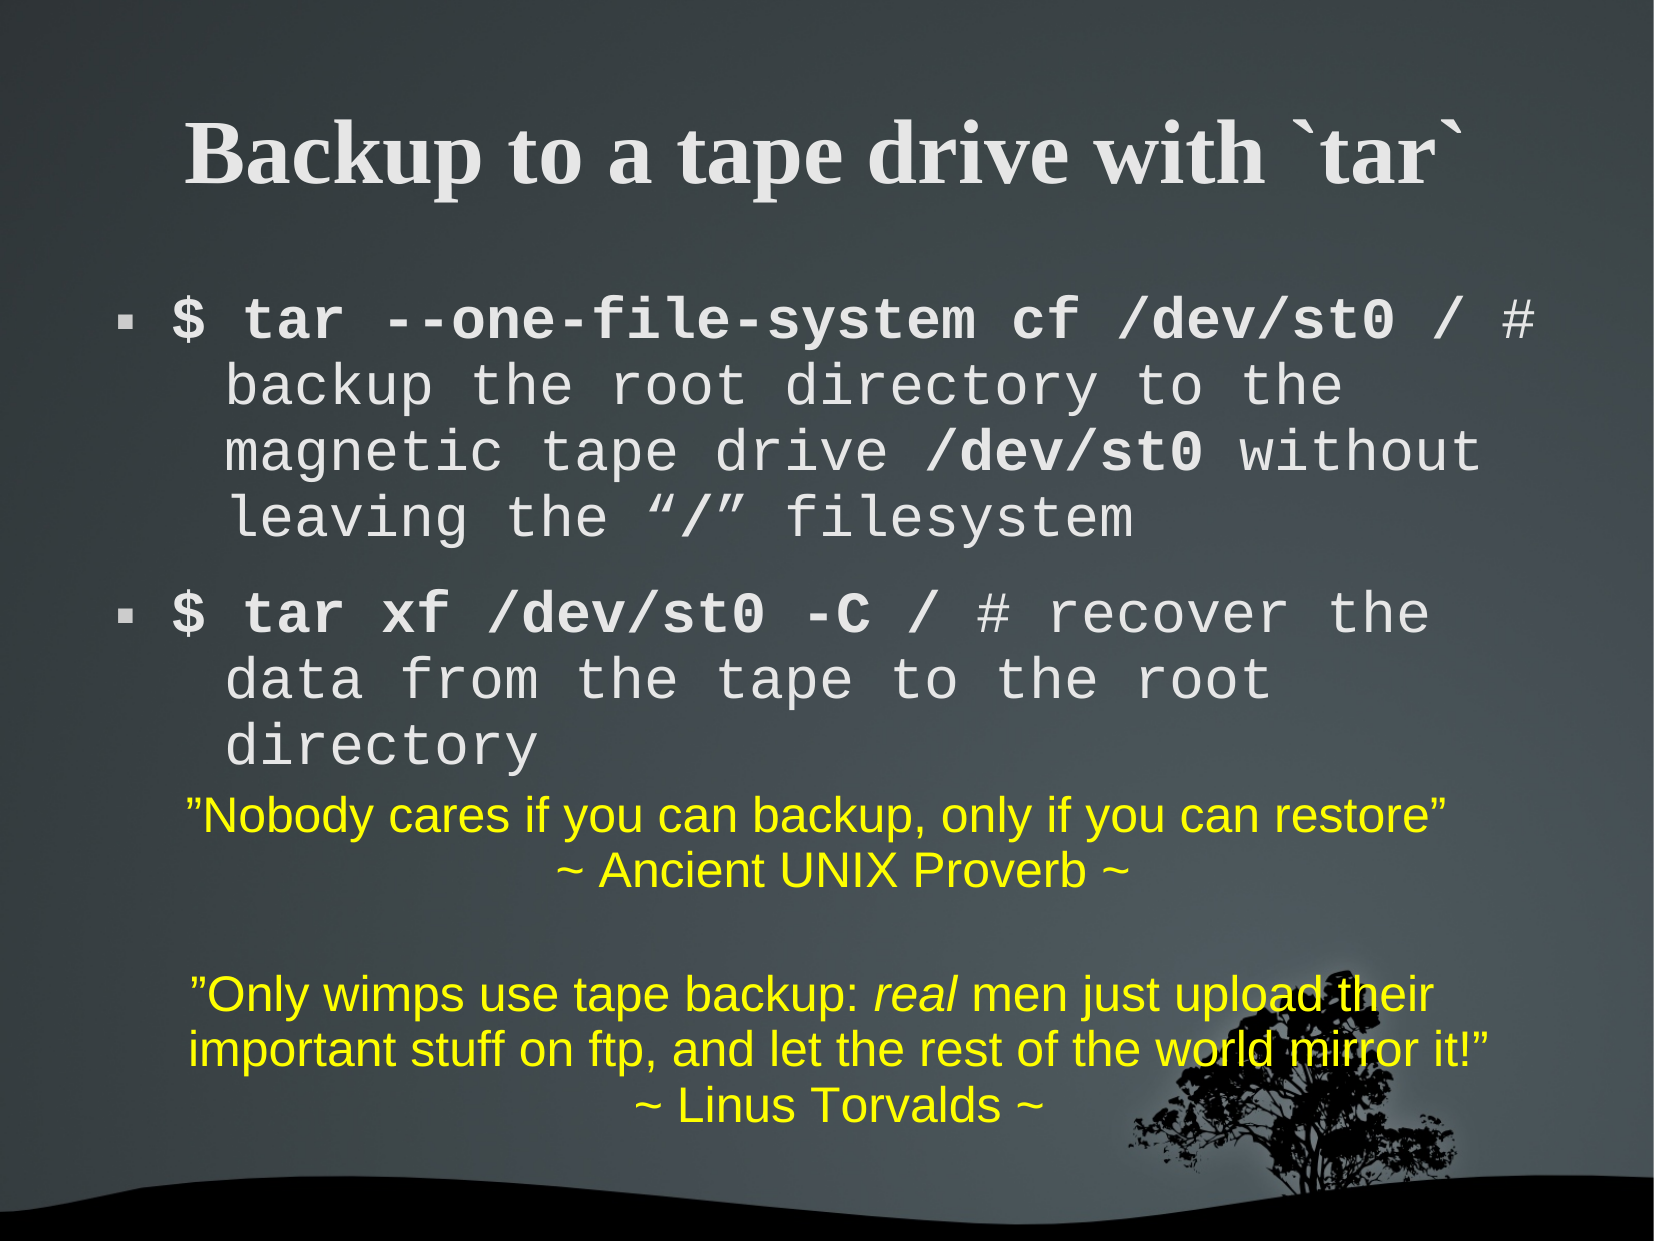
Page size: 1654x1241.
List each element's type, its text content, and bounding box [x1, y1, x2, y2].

picture [0, 0, 1654, 1241]
title Backup to a tape drive with `tar` [82, 33, 1571, 273]
list $ tar --one-file-system cf /dev/st0 / # backup the root directory to the magnetic tape drive /dev/st0 without leaving the “/” filesystem $ tar xf /dev/st0 -C / # recover the data from the tape to the root directory [82, 290, 1571, 1109]
text_box ”Nobody cares if you can backup, only if you can restore” ~ Ancient UNIX Proverb ~ [20, 786, 1525, 898]
text_box ”Only wimps use tape backup: real men just upload their important stuff on ftp, and let the rest of the world mirror it!” ~ Linus Torvalds ~ [36, 965, 1501, 1177]
